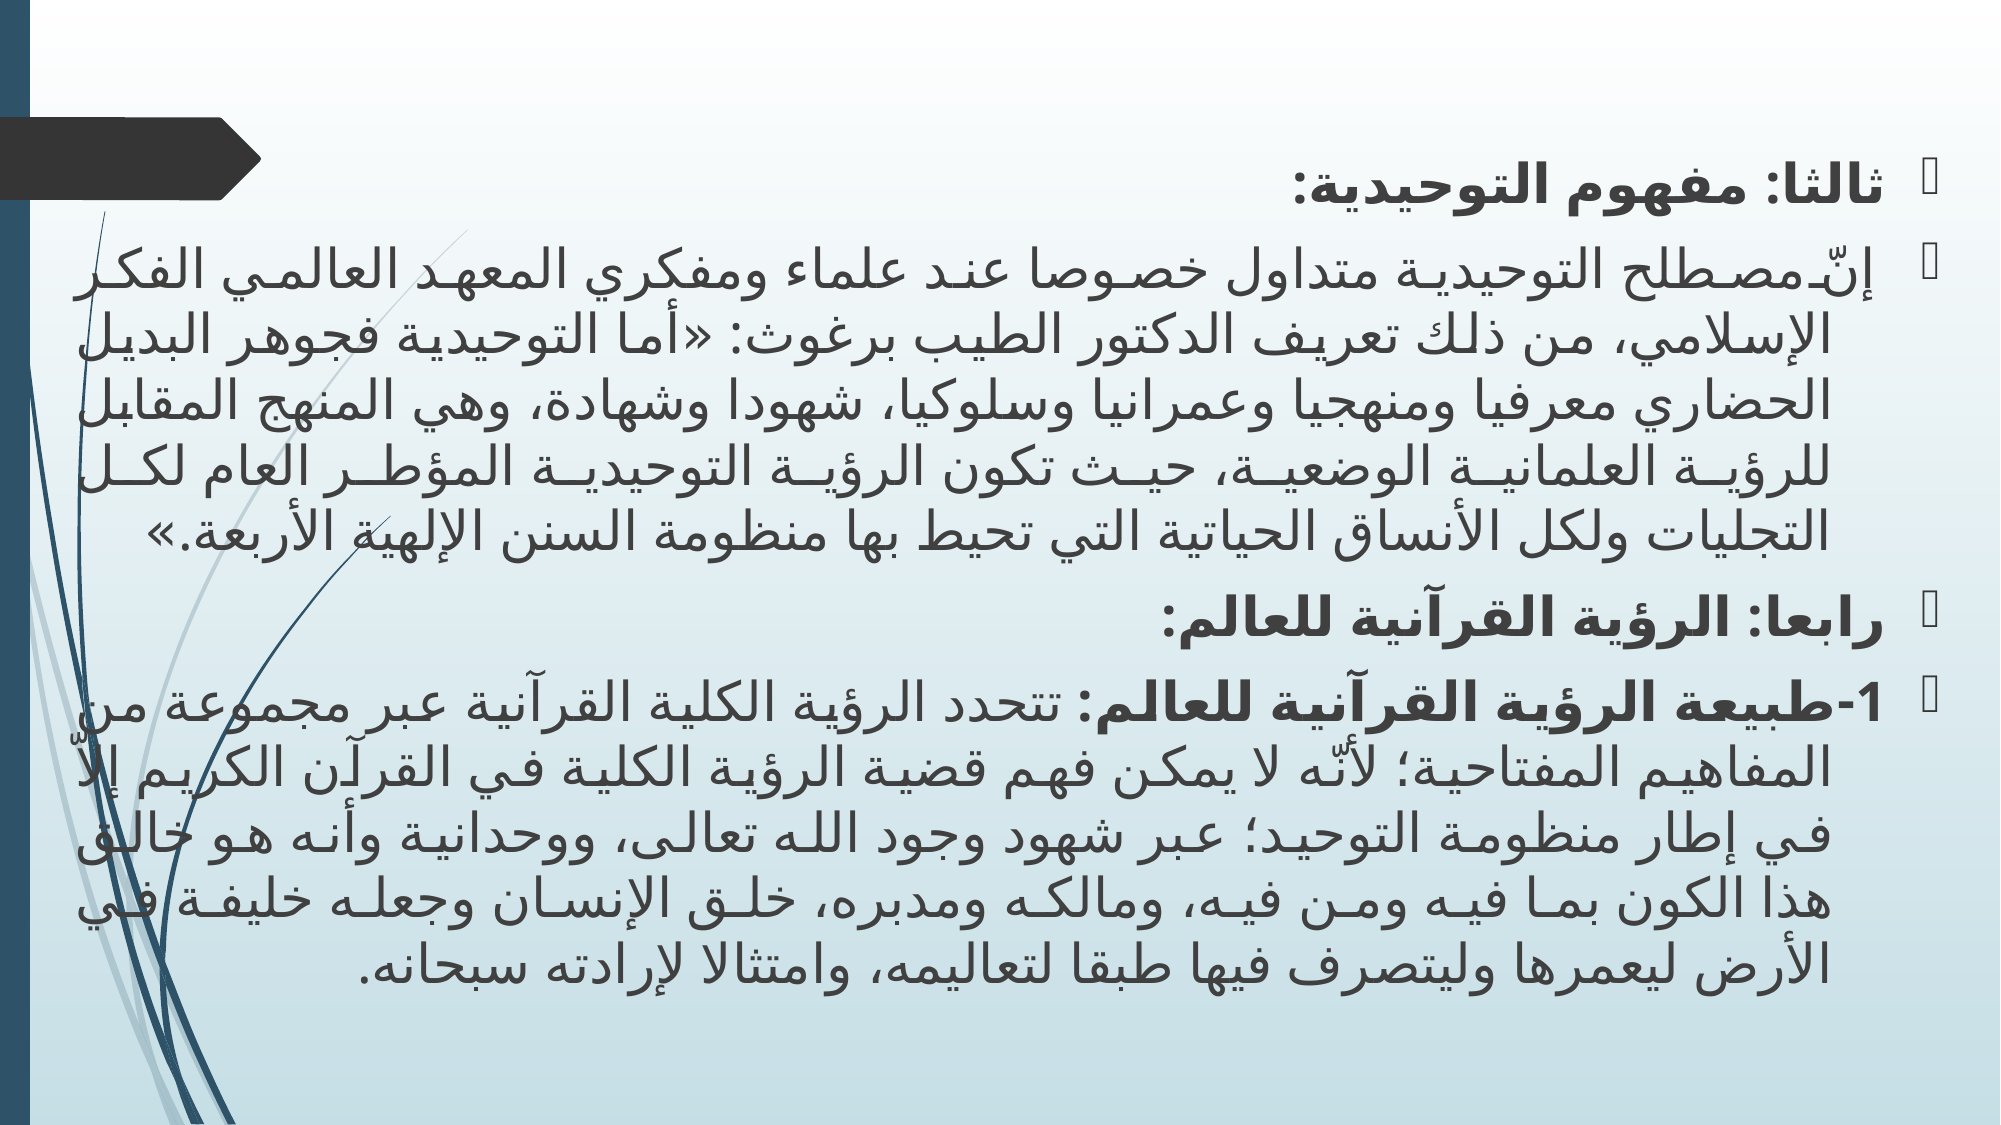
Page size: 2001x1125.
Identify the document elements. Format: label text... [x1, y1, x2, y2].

list ثالثا: مفهوم التوحيدية: إنّ مصطلح التوحيدية متداول خصوصا عند علماء ومفكري المعهد العالمي الفكر الإسلامي، من ذلك تعريف الدكتور الطيب برغوث: «أما التوحيدية فجوهر البديل الحضاري معرفيا ومنهجيا وعمرانيا وسلوكيا، شهودا وشهادة، وهي المنهج المقابل للرؤية العلمانية الوضعية، حيث تكون الرؤية التوحيدية المؤطر العام لكل التجليات ولكل الأنساق الحياتية التي تحيط بها منظومة السنن الإلهية الأربعة.» رابعا: الرؤية القرآنية للعالم: 1-طبيعة الرؤية القرآنية للعالم: تتحدد الرؤية الكلية القرآنية عبر مجموعة من المفاهيم المفتاحية؛ لأنّه لا يمكن فهم قضية الرؤية الكلية في القرآن الكريم إلاّ في إطار منظومة التوحيد؛ عبر شهود وجود الله تعالى، ووحدانية وأنه هو خالق هذا الكون بما فيه ومن فيه، ومالكه ومدبره، خلق الإنسان وجعله خليفة في الأرض ليعمرها وليتصرف فيها طبقا لتعاليمه، وامتثالا لإرادته سبحانه. [60, 141, 1955, 1084]
